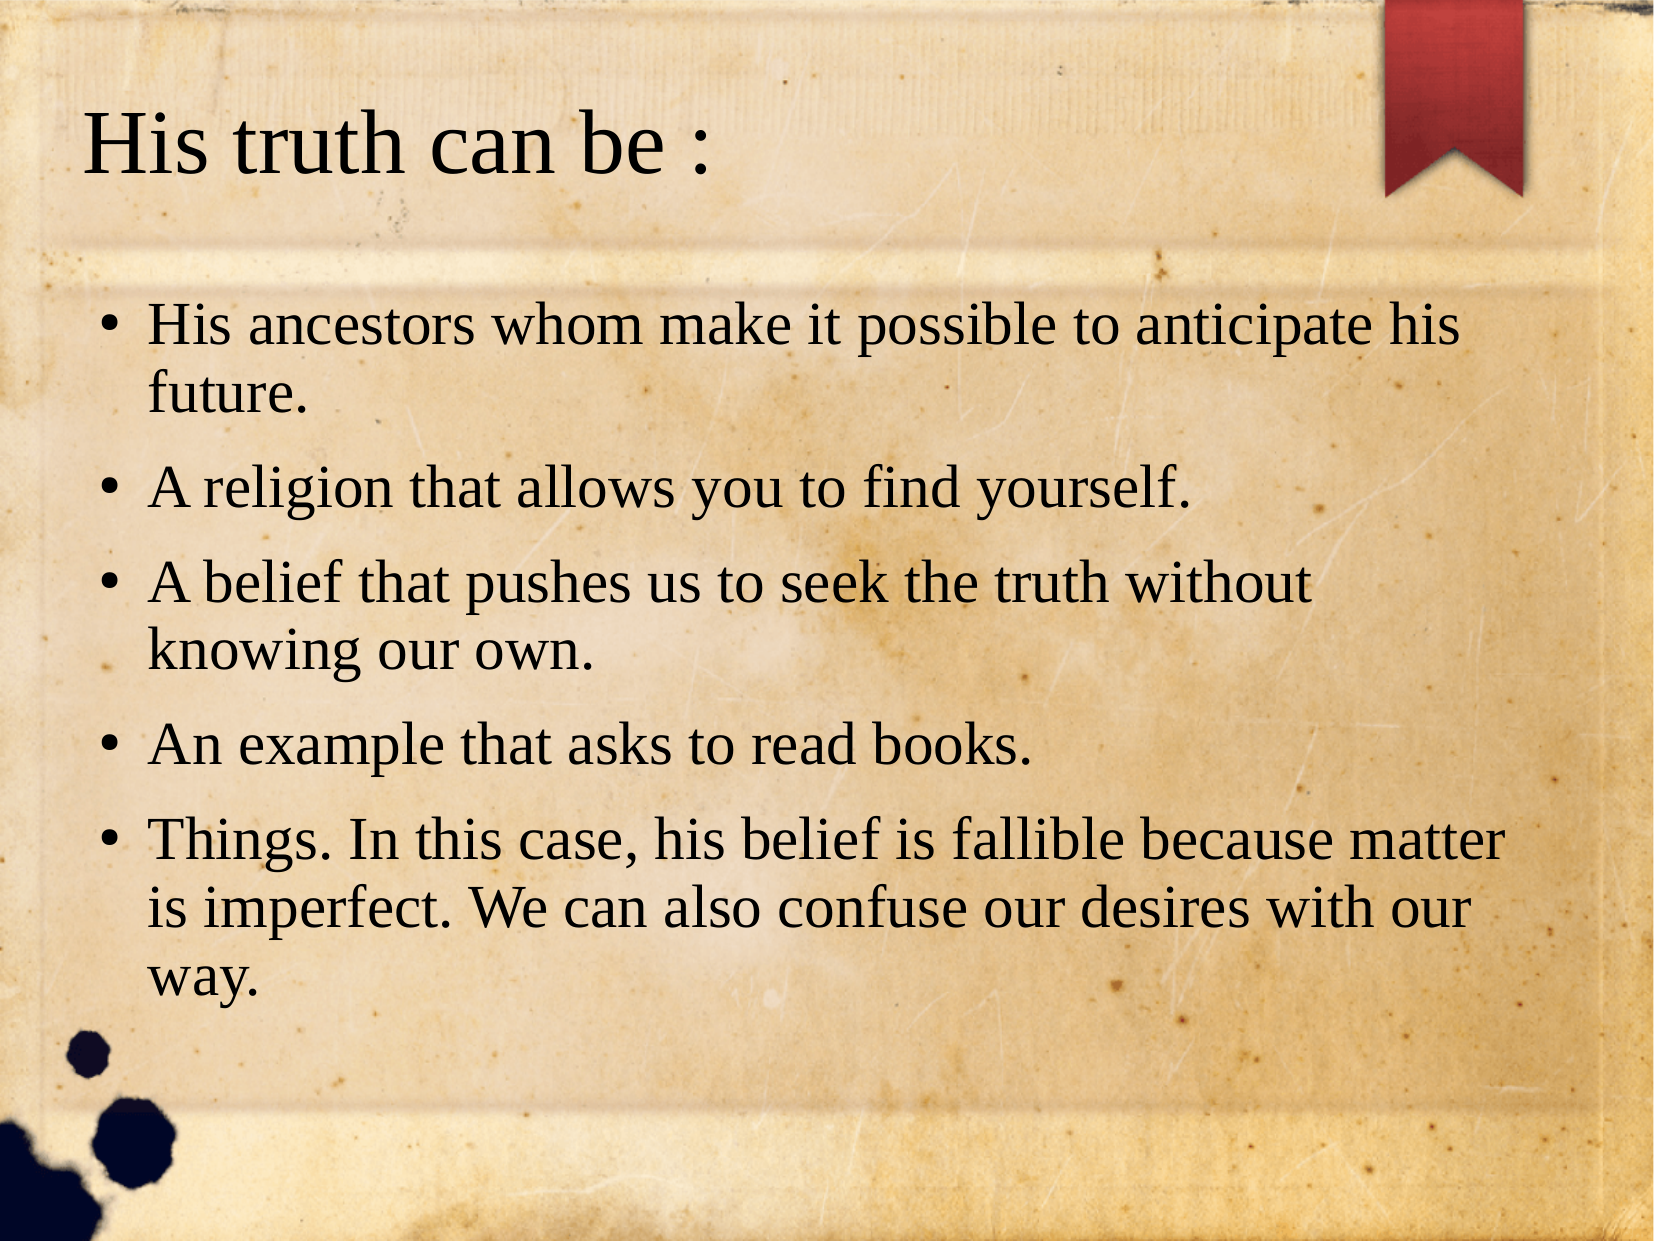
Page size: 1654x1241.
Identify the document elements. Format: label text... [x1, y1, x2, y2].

list His ancestors whom make it possible to anticipate his future. A religion that allows you to find yourself. A belief that pushes us to seek the truth without knowing our own. An example that asks to read books. Things. In this case, his belief is fallible because matter is imperfect. We can also confuse our desires with our way. [82, 290, 1538, 1010]
title His truth can be : [82, 49, 1347, 237]
picture [0, 0, 1654, 1241]
